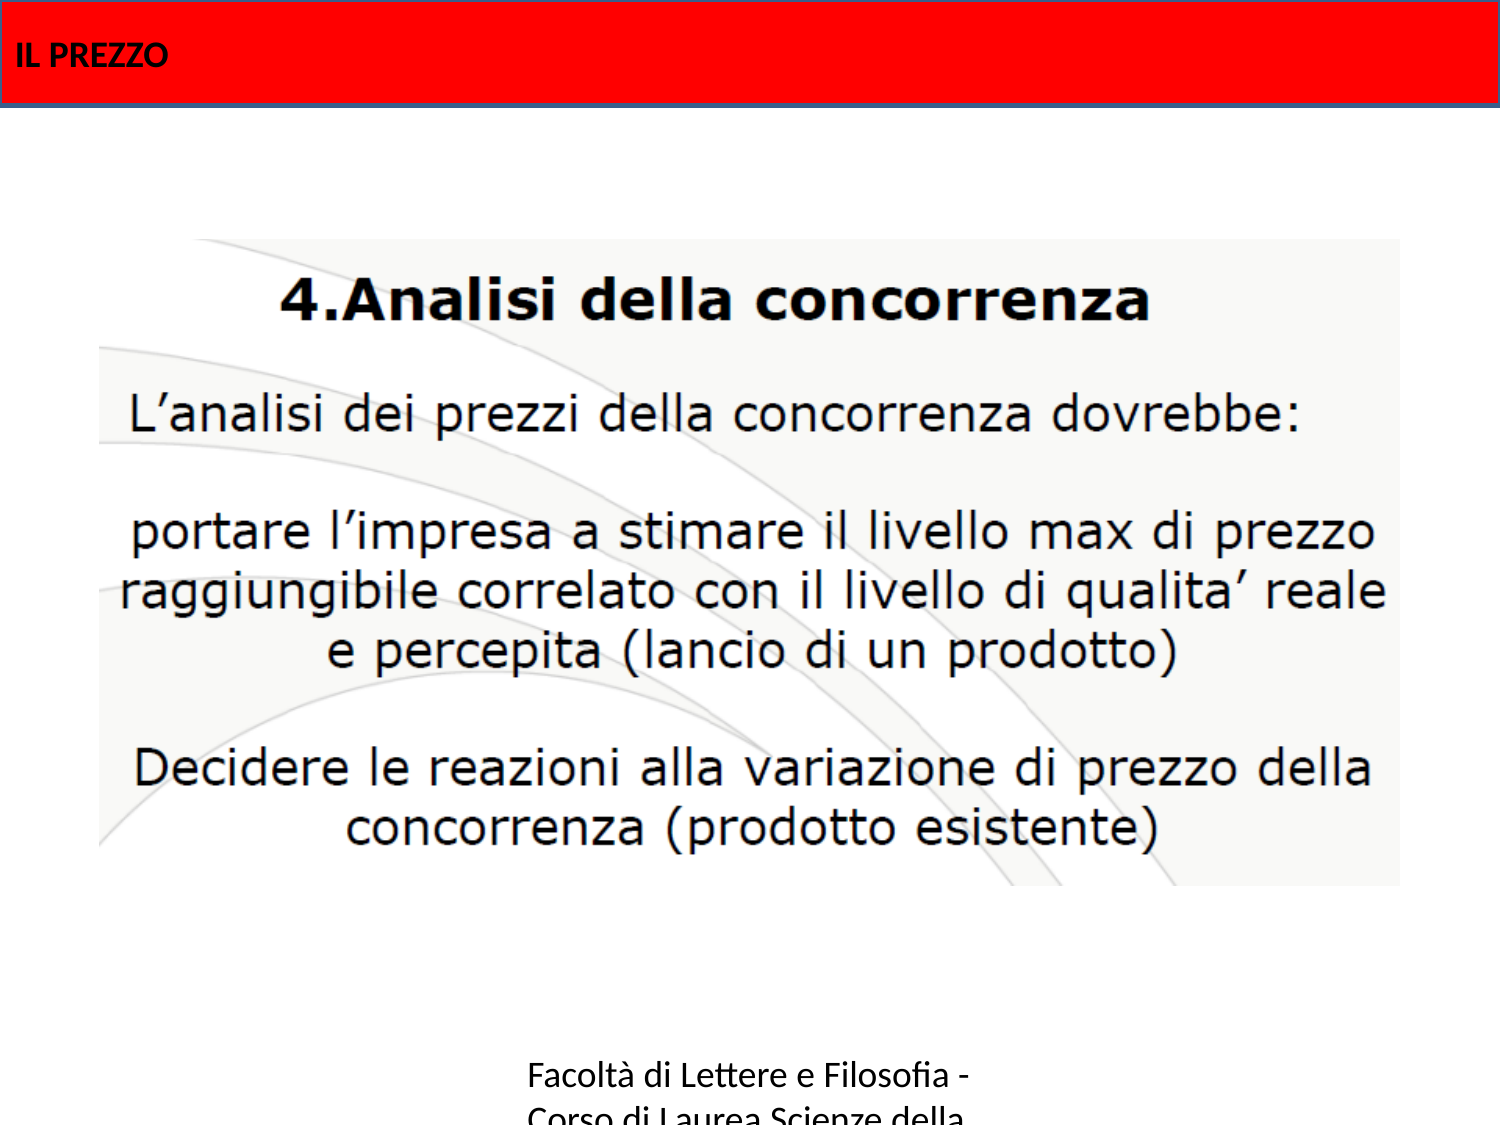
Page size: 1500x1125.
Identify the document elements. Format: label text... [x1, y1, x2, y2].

text_box IL PREZZO [0, 0, 1500, 106]
picture [99, 239, 1400, 886]
footer Facoltà di Lettere e Filosofia - Corso di Laurea Scienze della Comunicazione – Economia e Gestione dell’impresa Gianluca Gariuolo [512, 1042, 988, 1103]
